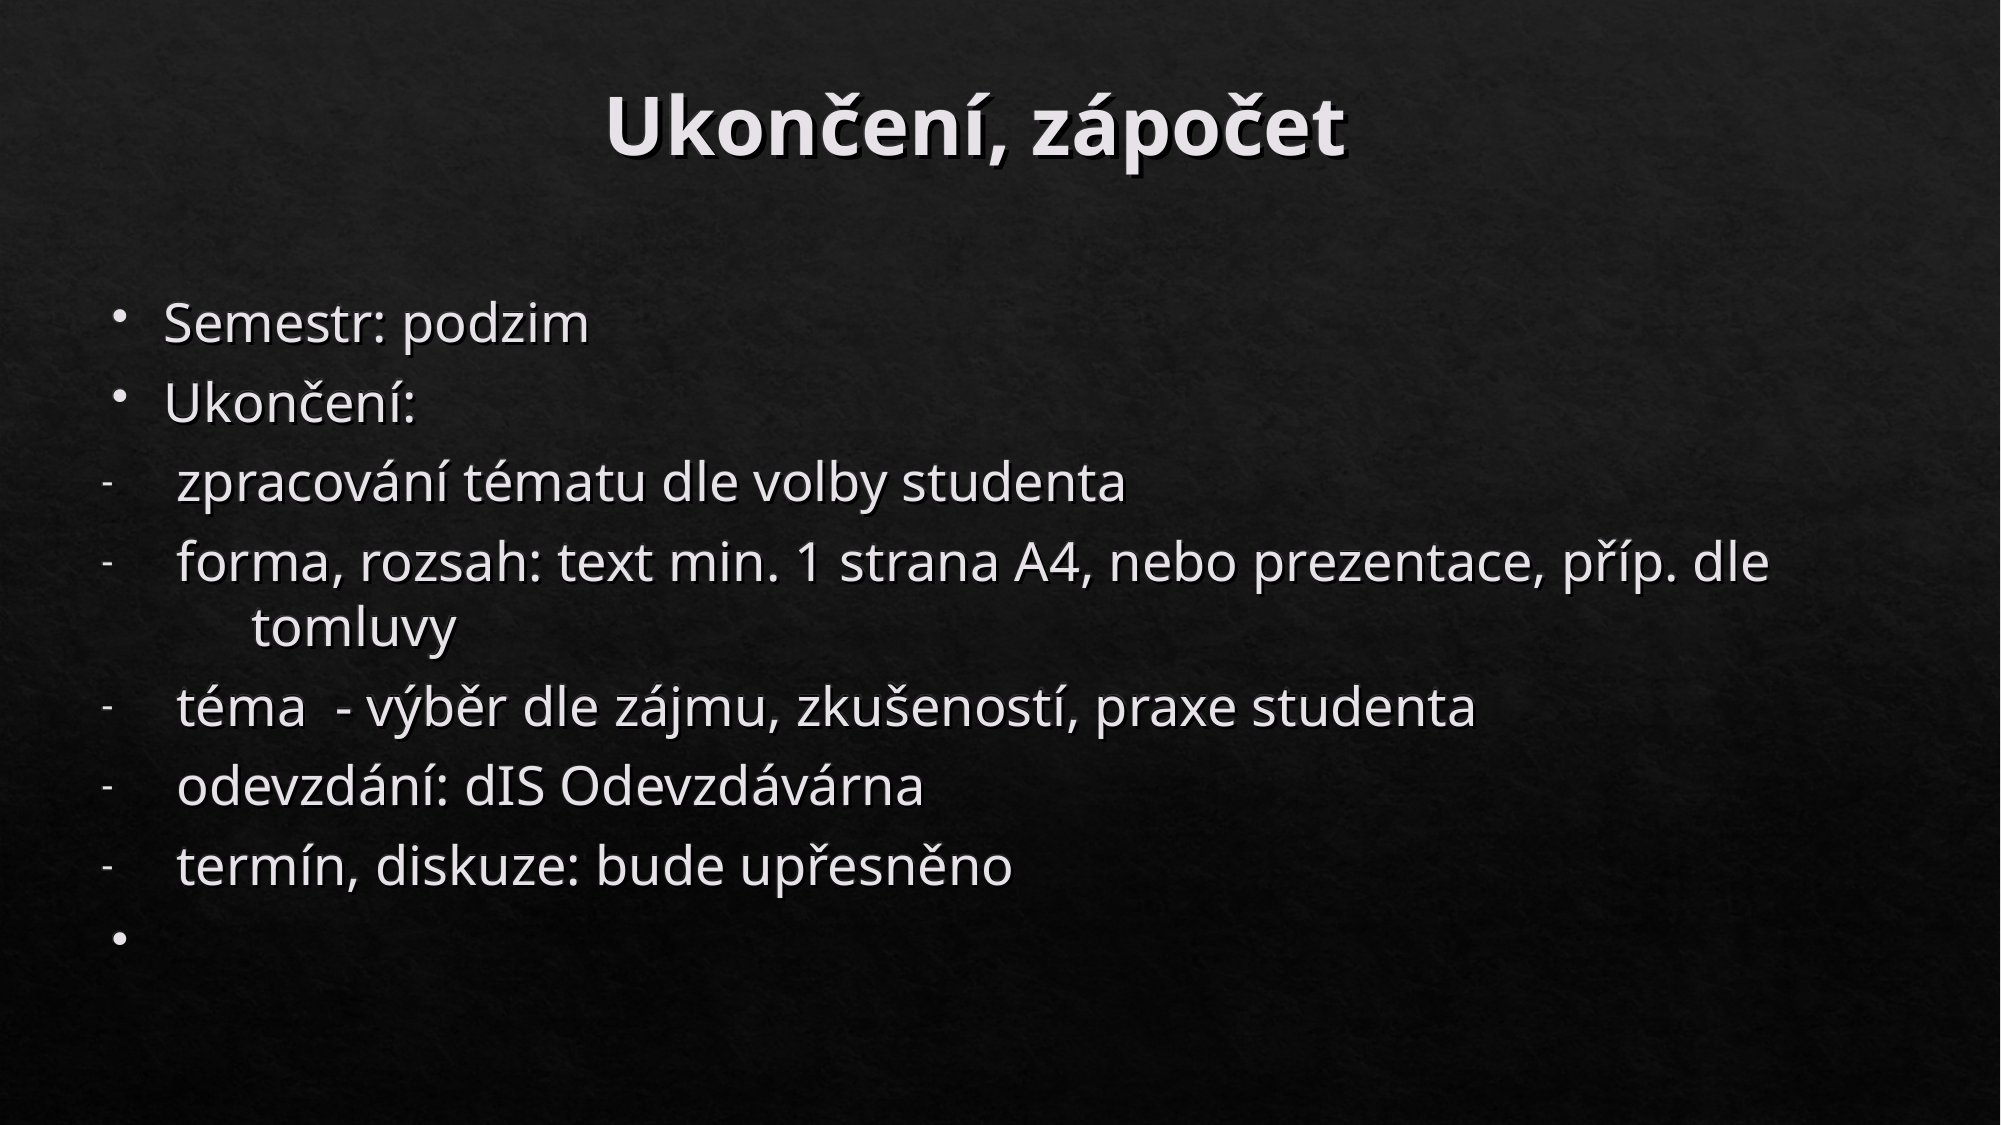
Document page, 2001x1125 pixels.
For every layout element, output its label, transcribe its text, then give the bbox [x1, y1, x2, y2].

list Semestr: podzim Ukončení: zpracování tématu dle volby studenta forma, rozsah: text min. 1 strana A4, nebo prezentace, příp. dle tomluvy téma - výběr dle zájmu, zkušeností, praxe studenta odevzdání: dIS Odevzdávárna termín, diskuze: bude upřesněno [86, 280, 1937, 956]
title Ukončení, zápočet [86, 71, 1887, 187]
